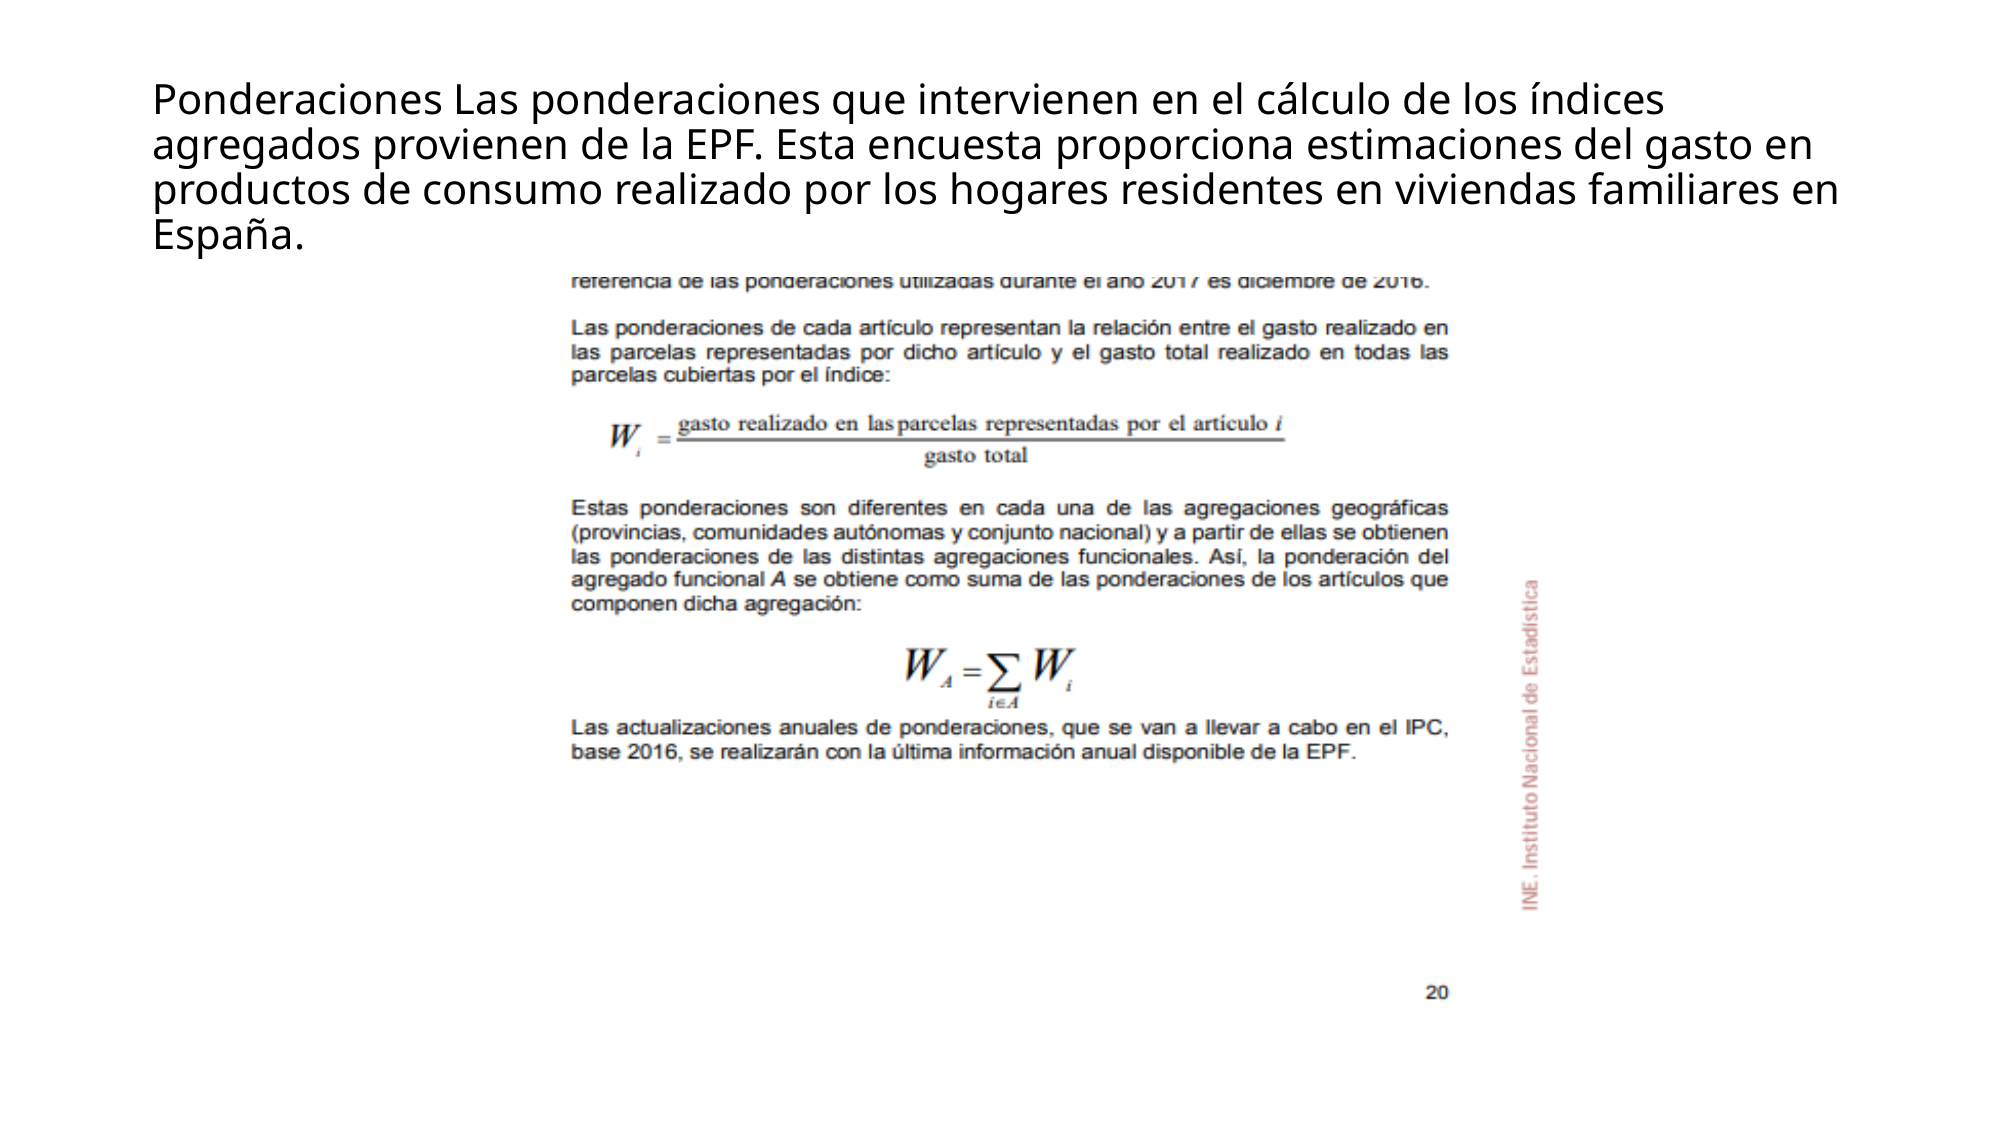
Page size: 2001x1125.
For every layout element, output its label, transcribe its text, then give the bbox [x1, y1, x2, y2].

title Ponderaciones Las ponderaciones que intervienen en el cálculo de los índices agregados provienen de la EPF. Esta encuesta proporciona estimaciones del gasto en productos de consumo realizado por los hogares residentes en viviendas familiares en España. [137, 59, 1863, 278]
picture [391, 277, 1568, 1066]
